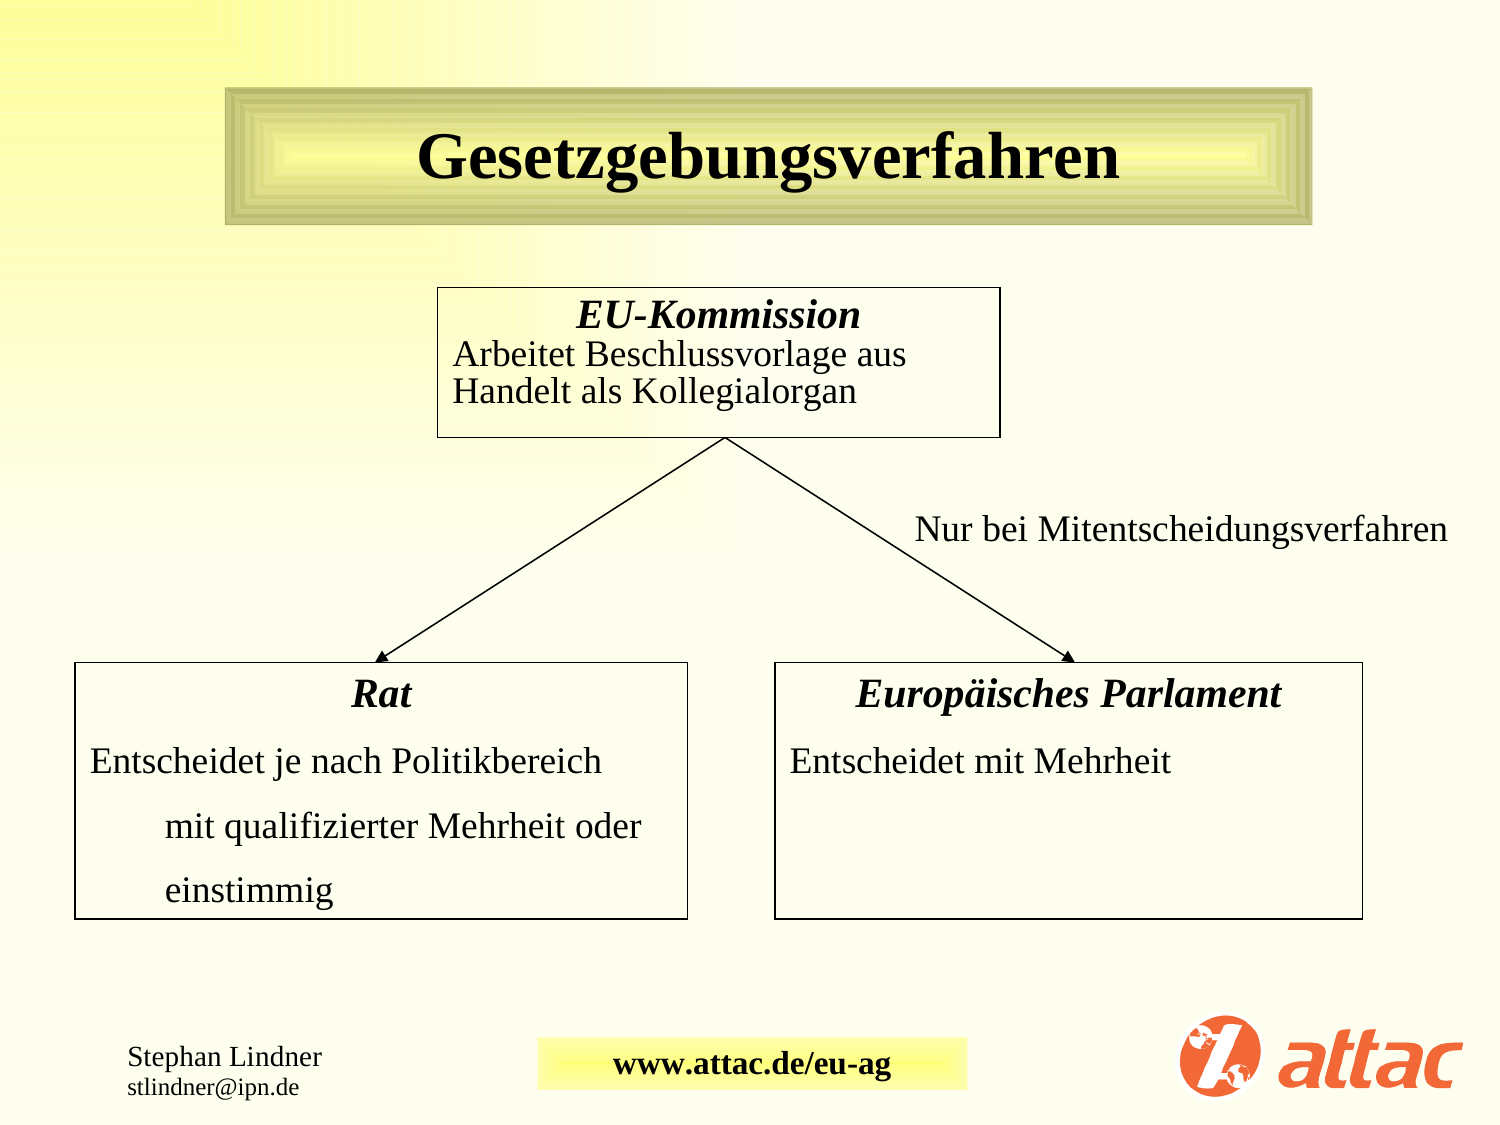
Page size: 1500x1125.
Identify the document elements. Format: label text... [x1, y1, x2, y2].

text_box Europäisches Parlament Entscheidet mit Mehrheit [774, 662, 1363, 919]
text_box Nur bei Mitentscheidungsverfahren [899, 500, 1464, 558]
list EU-Kommission Arbeitet Beschlussvorlage aus Handelt als Kollegialorgan [437, 287, 1000, 438]
text_box Stephan Lindner stlindner@ipn.de [112, 1032, 338, 1109]
title Gesetzgebungsverfahren [224, 87, 1313, 226]
text_box www.attac.de/eu-ag [537, 1037, 968, 1090]
picture [1175, 1012, 1463, 1101]
text_box Rat Entscheidet je nach Politikbereich mit qualifizierter Mehrheit oder einstimmig [75, 662, 688, 919]
